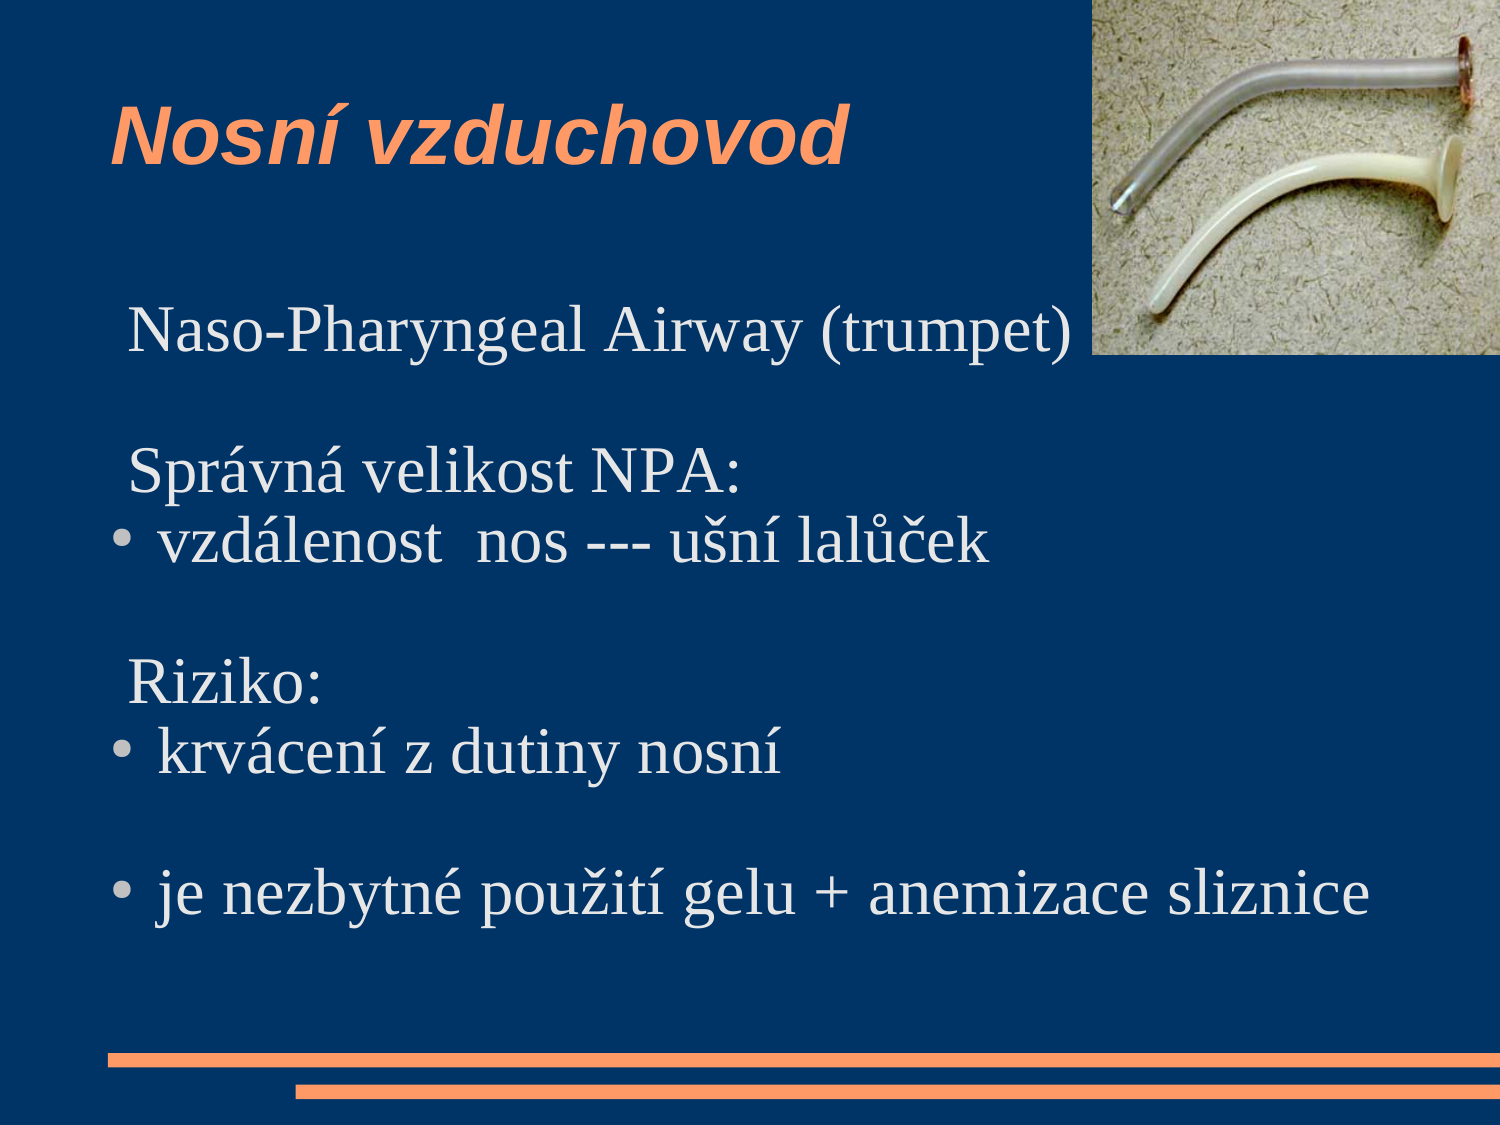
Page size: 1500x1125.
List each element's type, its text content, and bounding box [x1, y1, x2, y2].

list Naso-Pharyngeal Airway (trumpet) Správná velikost NPA: vzdálenost nos --- ušní lalůček Riziko: krvácení z dutiny nosní je nezbytné použití gelu + anemizace sliznice [110, 292, 1416, 1013]
picture [1092, 0, 1500, 355]
title Nosní vzduchovod [110, 42, 1092, 230]
